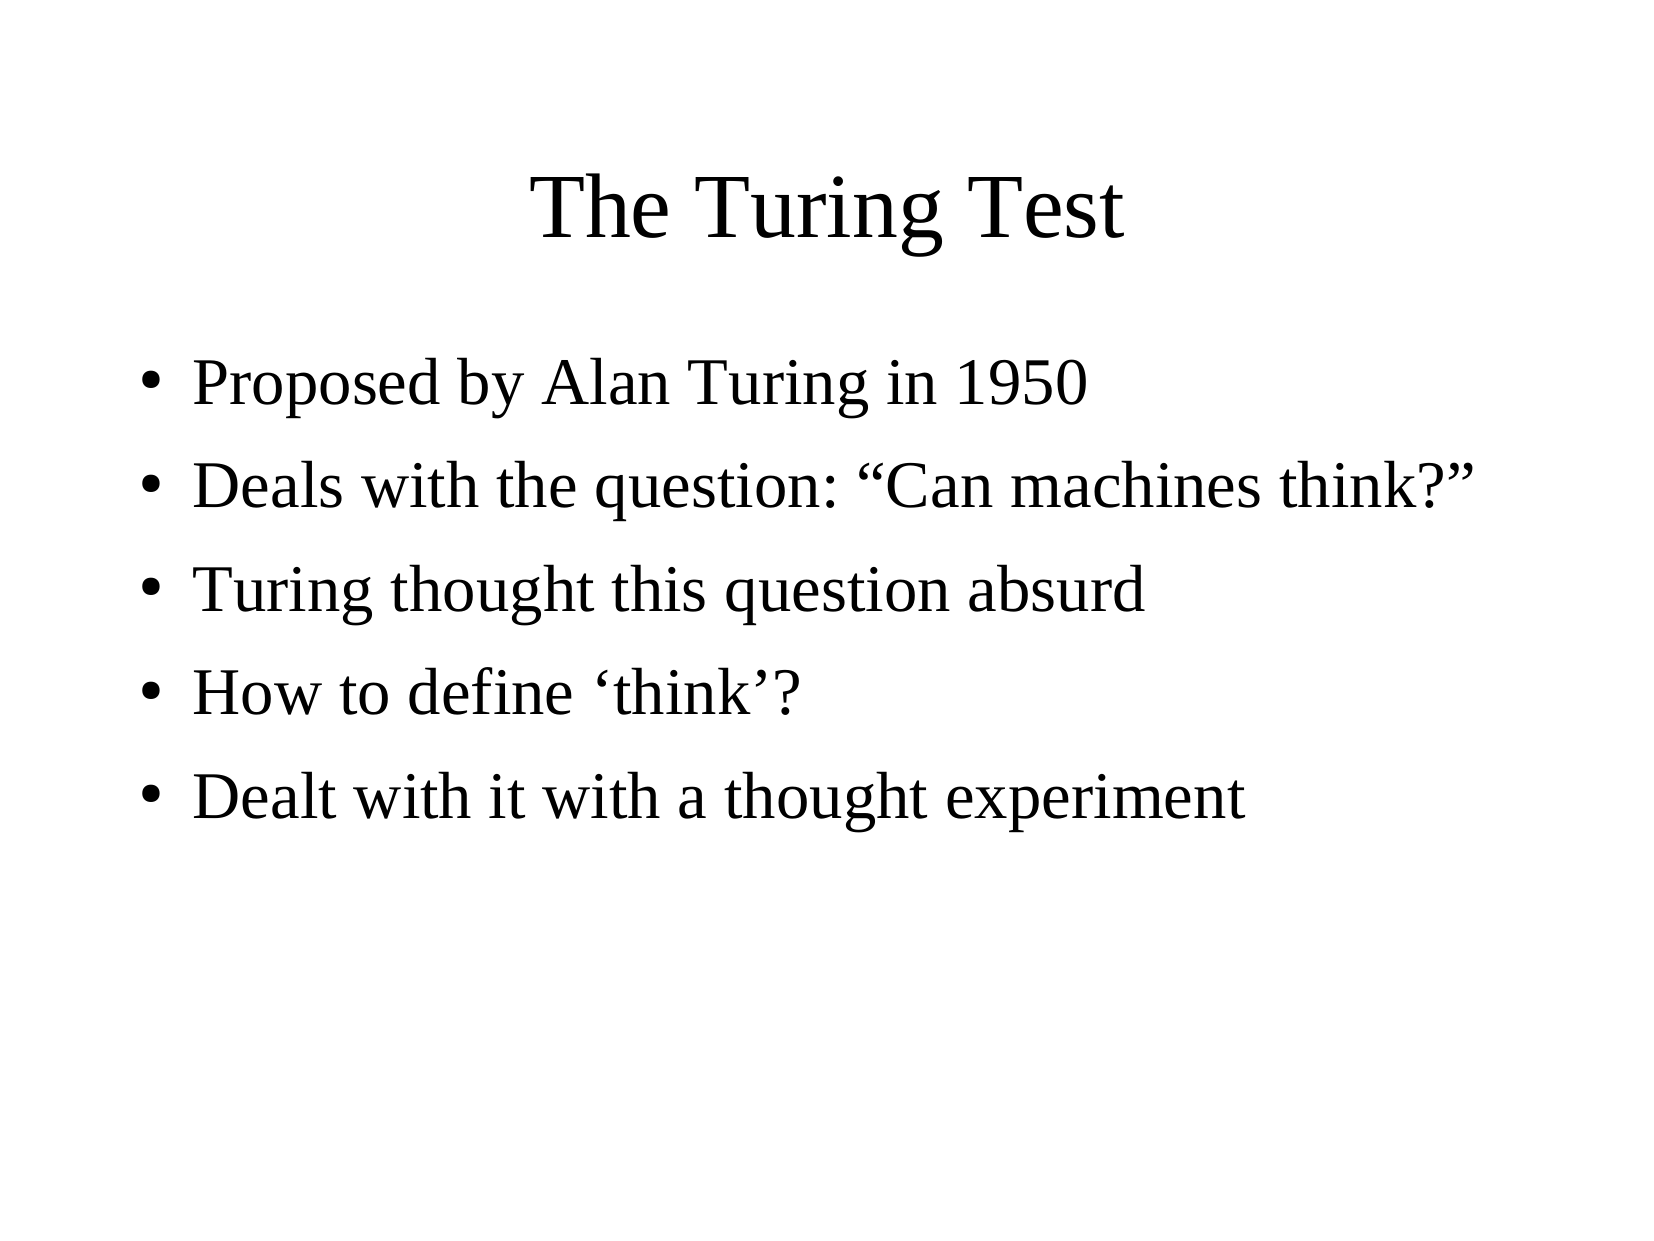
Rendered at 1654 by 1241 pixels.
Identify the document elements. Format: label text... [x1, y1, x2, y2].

list Proposed by Alan Turing in 1950 Deals with the question: “Can machines think?” Turing thought this question absurd How to define ‘think’? Dealt with it with a thought experiment [121, 344, 1534, 1127]
title The Turing Test [121, 102, 1534, 311]
